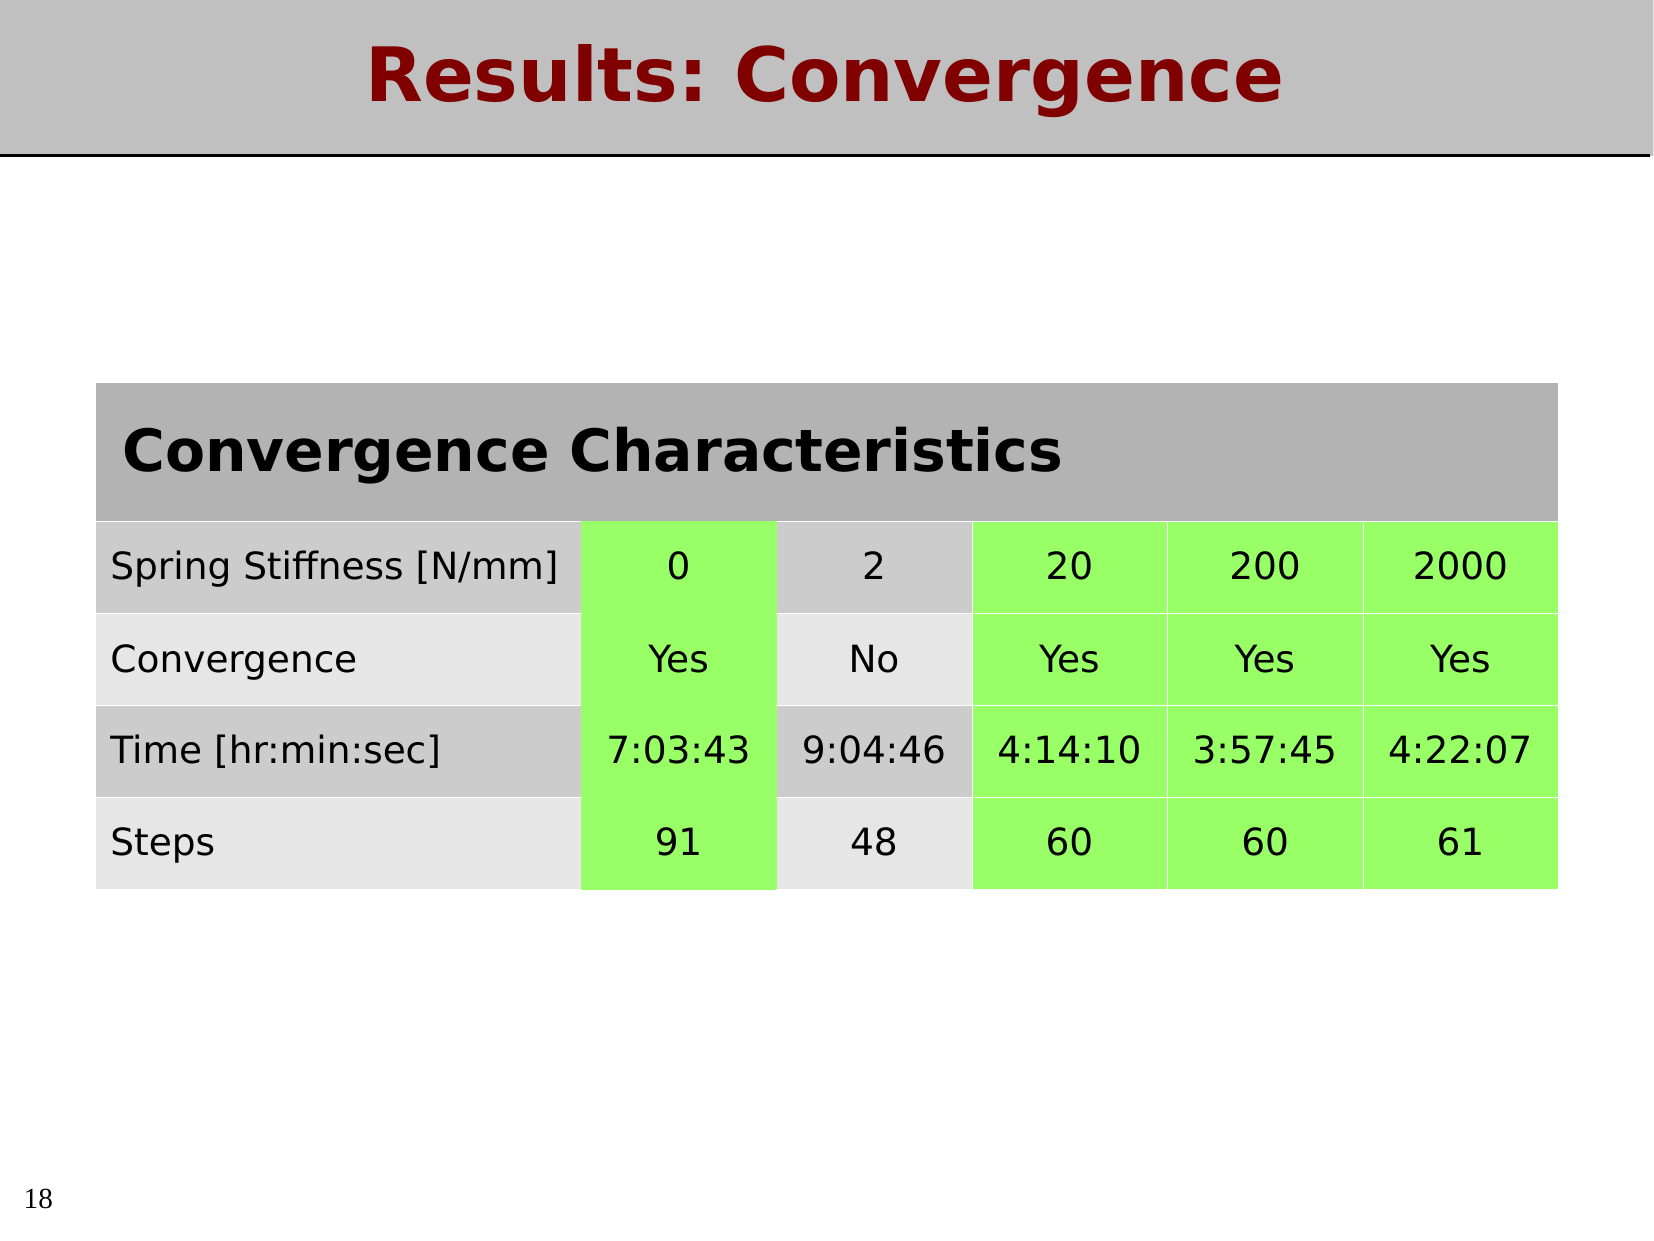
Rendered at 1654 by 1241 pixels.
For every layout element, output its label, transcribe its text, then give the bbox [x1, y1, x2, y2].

table_cell 60 [1168, 798, 1363, 889]
text_box Results: Convergence [0, 31, 1651, 119]
table_cell 7:03:43 [582, 706, 776, 797]
table_cell 2000 [1364, 522, 1558, 613]
table_cell Yes [582, 614, 776, 705]
table_cell Yes [1364, 614, 1558, 705]
table_cell Steps [96, 798, 581, 889]
table_cell 2 [777, 522, 972, 613]
table_cell Convergence [96, 614, 581, 705]
table_cell 9:04:46 [777, 706, 972, 797]
table_cell Spring Stiffness [N/mm] [96, 522, 581, 613]
table_cell Yes [973, 614, 1167, 705]
table_cell 48 [777, 798, 972, 889]
table_cell 91 [582, 798, 776, 889]
table_cell 200 [1168, 522, 1363, 613]
table_cell Yes [1168, 614, 1363, 705]
table_cell 61 [1364, 798, 1558, 889]
text_box [0, 0, 1654, 156]
table_cell 4:22:07 [1364, 706, 1558, 797]
table_cell 3:57:45 [1168, 706, 1363, 797]
table_cell No [777, 614, 972, 705]
table_cell 60 [973, 798, 1167, 889]
table_cell 4:14:10 [973, 706, 1167, 797]
table_cell 20 [973, 522, 1167, 613]
table_cell 0 [582, 522, 776, 613]
table_header Convergence Characteristics [96, 383, 1558, 521]
table_cell Time [hr:min:sec] [96, 706, 581, 797]
